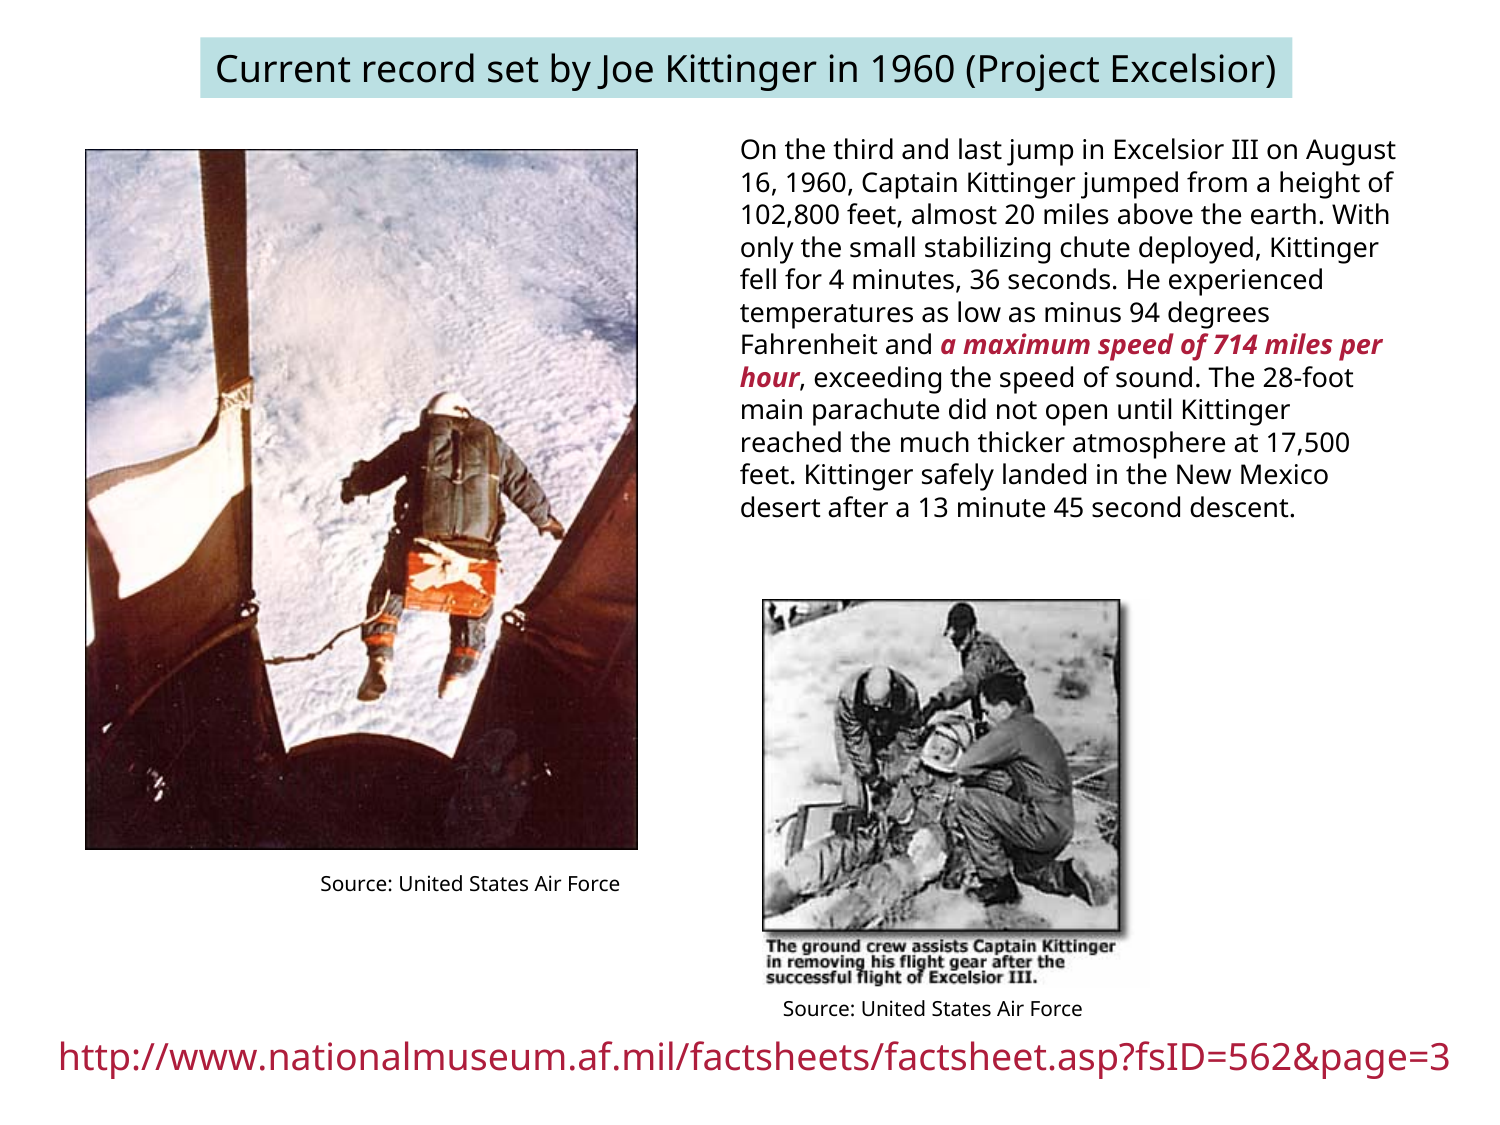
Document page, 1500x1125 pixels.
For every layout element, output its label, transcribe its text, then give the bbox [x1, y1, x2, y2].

text_box Current record set by Joe Kittinger in 1960 (Project Excelsior) [200, 37, 1293, 98]
text_box Source: United States Air Force [305, 862, 636, 903]
picture [762, 599, 1150, 988]
text_box http://www.nationalmuseum.af.mil/factsheets/factsheet.asp?fsID=562&page=3 [43, 1024, 1467, 1086]
picture [85, 149, 638, 850]
text_box On the third and last jump in Excelsior III on August 16, 1960, Captain Kittinger jumped from a height of 102,800 feet, almost 20 miles above the earth. With only the small stabilizing chute deployed, Kittinger fell for 4 minutes, 36 seconds. He experienced temperatures as low as minus 94 degrees Fahrenheit and a maximum speed of 714 miles per hour, exceeding the speed of sound. The 28-foot main parachute did not open until Kittinger reached the much thicker atmosphere at 17,500 feet. Kittinger safely landed in the New Mexico desert after a 13 minute 45 second descent. [724, 124, 1413, 531]
text_box Source: United States Air Force [768, 987, 1099, 1028]
